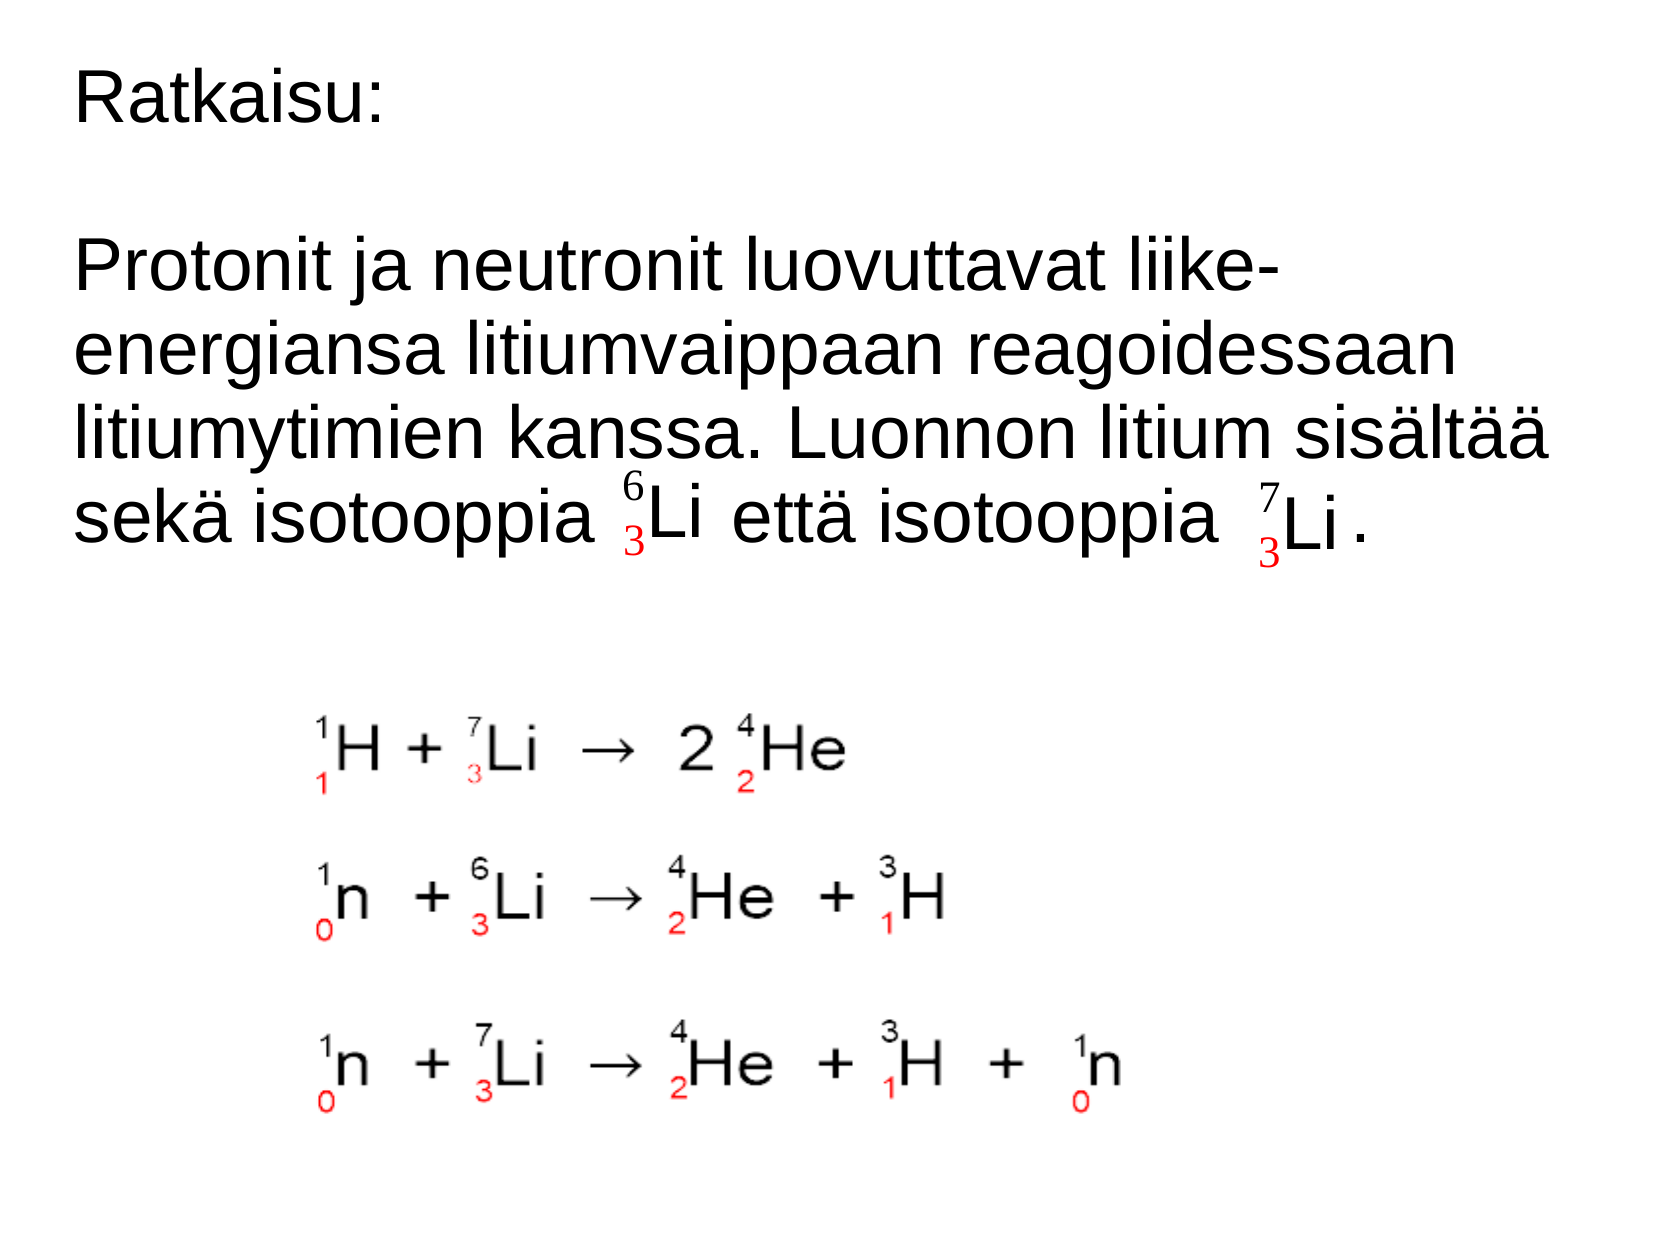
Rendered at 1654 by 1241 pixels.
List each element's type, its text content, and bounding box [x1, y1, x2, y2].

text_box Ratkaisu: Protonit ja neutronit luovuttavat liike-energiansa litiumvaippaan reagoidessaan litiumytimien kanssa. Luonnon litium sisältää sekä isotooppia että isotooppia . [59, 46, 1630, 579]
picture [288, 625, 1182, 1151]
chart [615, 460, 710, 566]
chart [1251, 472, 1346, 578]
